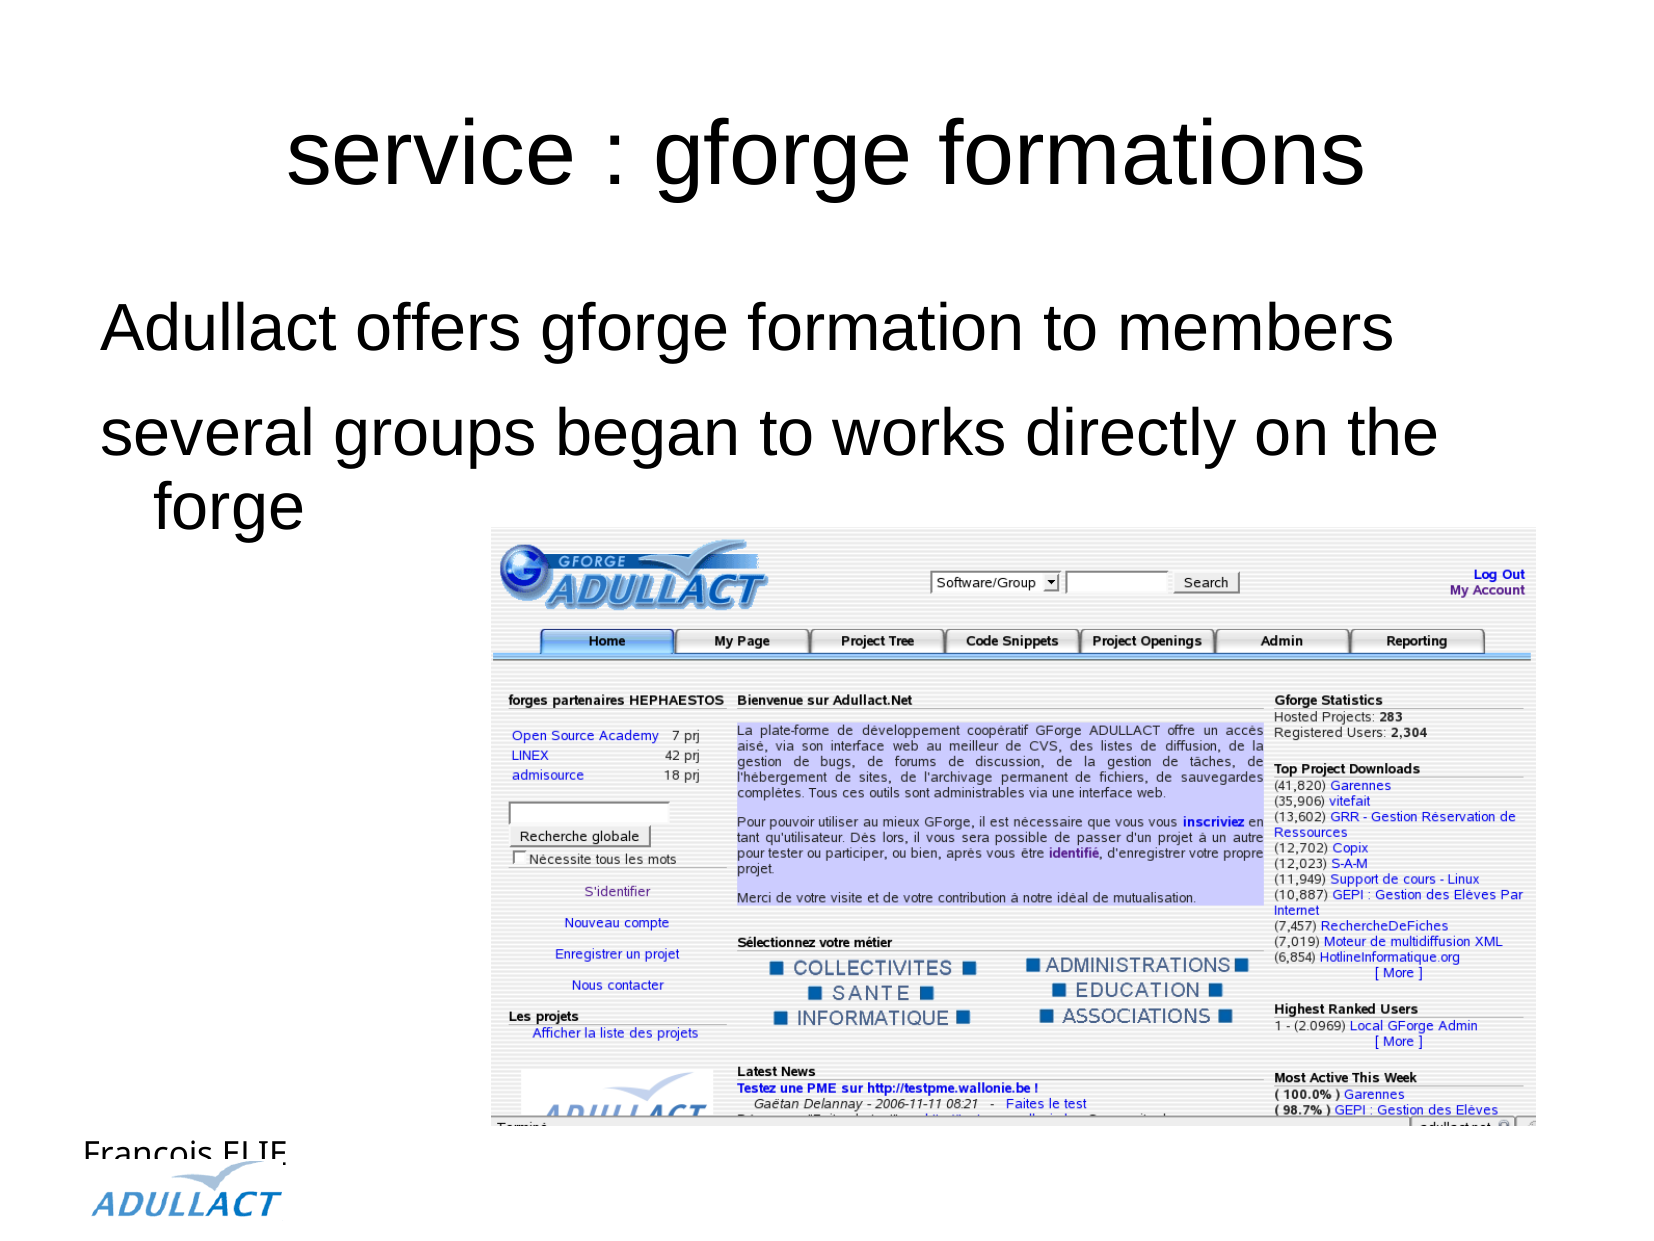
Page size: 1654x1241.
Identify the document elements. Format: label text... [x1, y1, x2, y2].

picture [491, 527, 1536, 1126]
picture [82, 1159, 283, 1221]
title service : gforge formations [82, 49, 1571, 257]
list Adullact offers gforge formation to members several groups began to works directly on the forge [82, 290, 1571, 1109]
